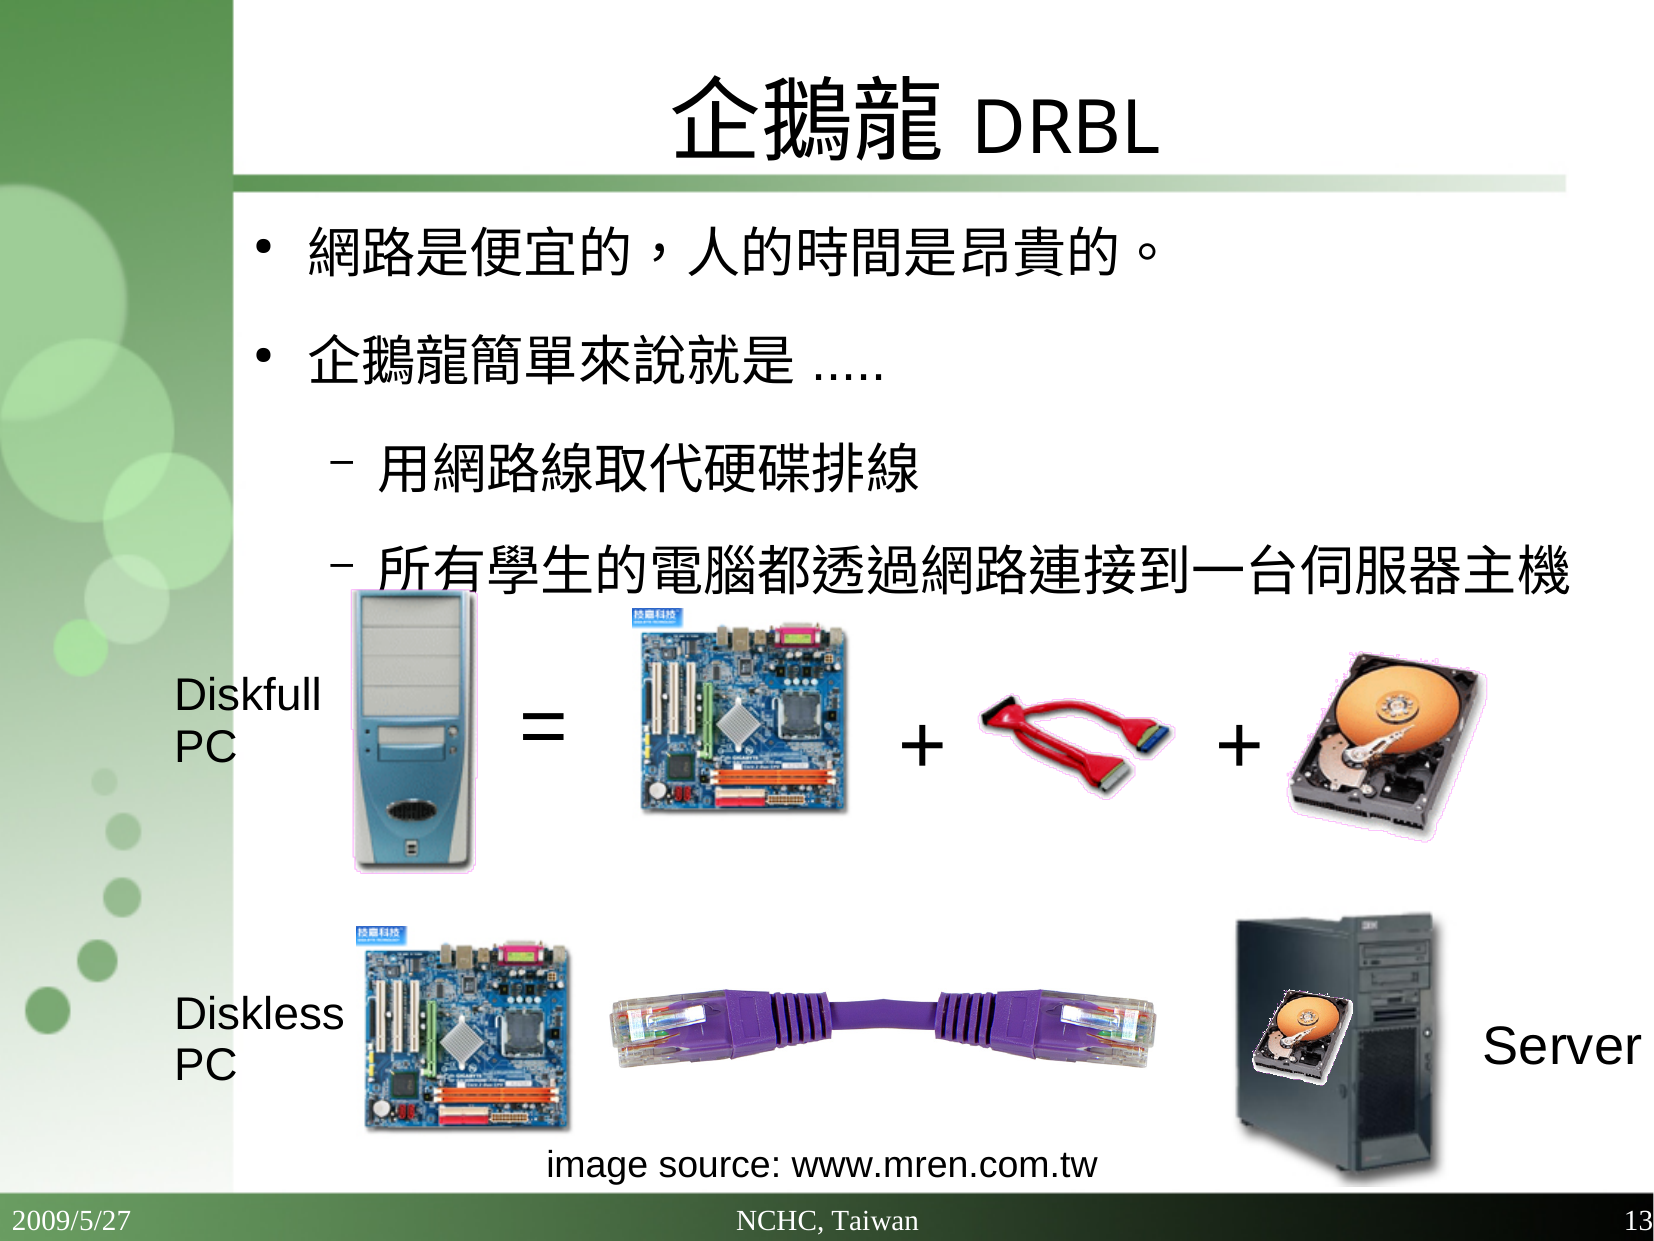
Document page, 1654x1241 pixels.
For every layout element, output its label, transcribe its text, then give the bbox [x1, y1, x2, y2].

text_box image source: www.mren.com.tw [531, 1136, 1249, 1193]
title 企鵝龍DRBL [236, 49, 1595, 178]
text_box + [1200, 691, 1281, 815]
text_box + [883, 691, 963, 815]
text_box Diskfull PC [159, 661, 345, 801]
text_box Server [1467, 1007, 1654, 1094]
text_box = [504, 672, 585, 796]
picture [0, 0, 1654, 1241]
list 網路是便宜的，人的時間是昂貴的。 企鵝龍簡單來說就是..... 用網路線取代硬碟排線 所有學生的電腦都透過網路連接到一台伺服器主機 [236, 209, 1625, 650]
text_box Diskless PC [159, 980, 364, 1119]
